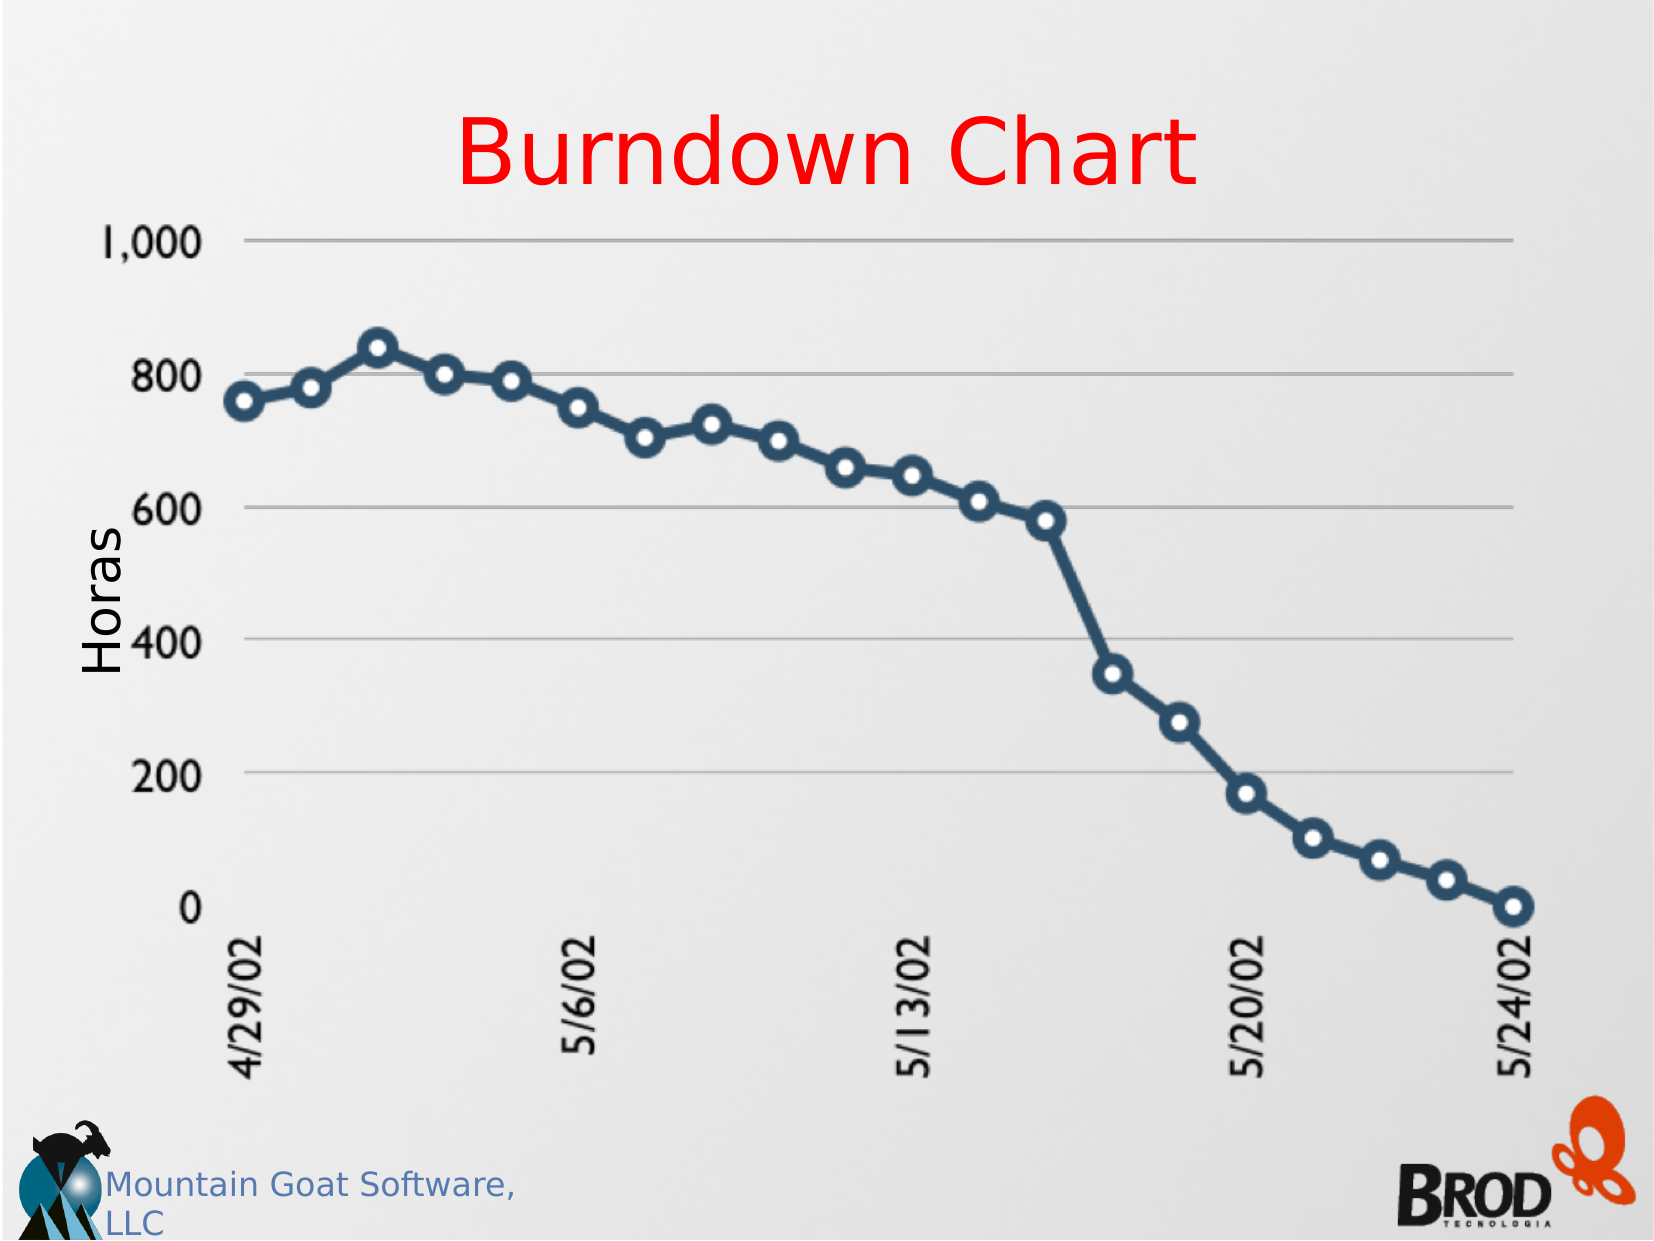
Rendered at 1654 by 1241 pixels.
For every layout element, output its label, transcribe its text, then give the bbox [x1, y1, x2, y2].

title Burndown Chart [82, 49, 1571, 177]
picture [2, 0, 1654, 1241]
text_box Horas [65, 259, 139, 945]
